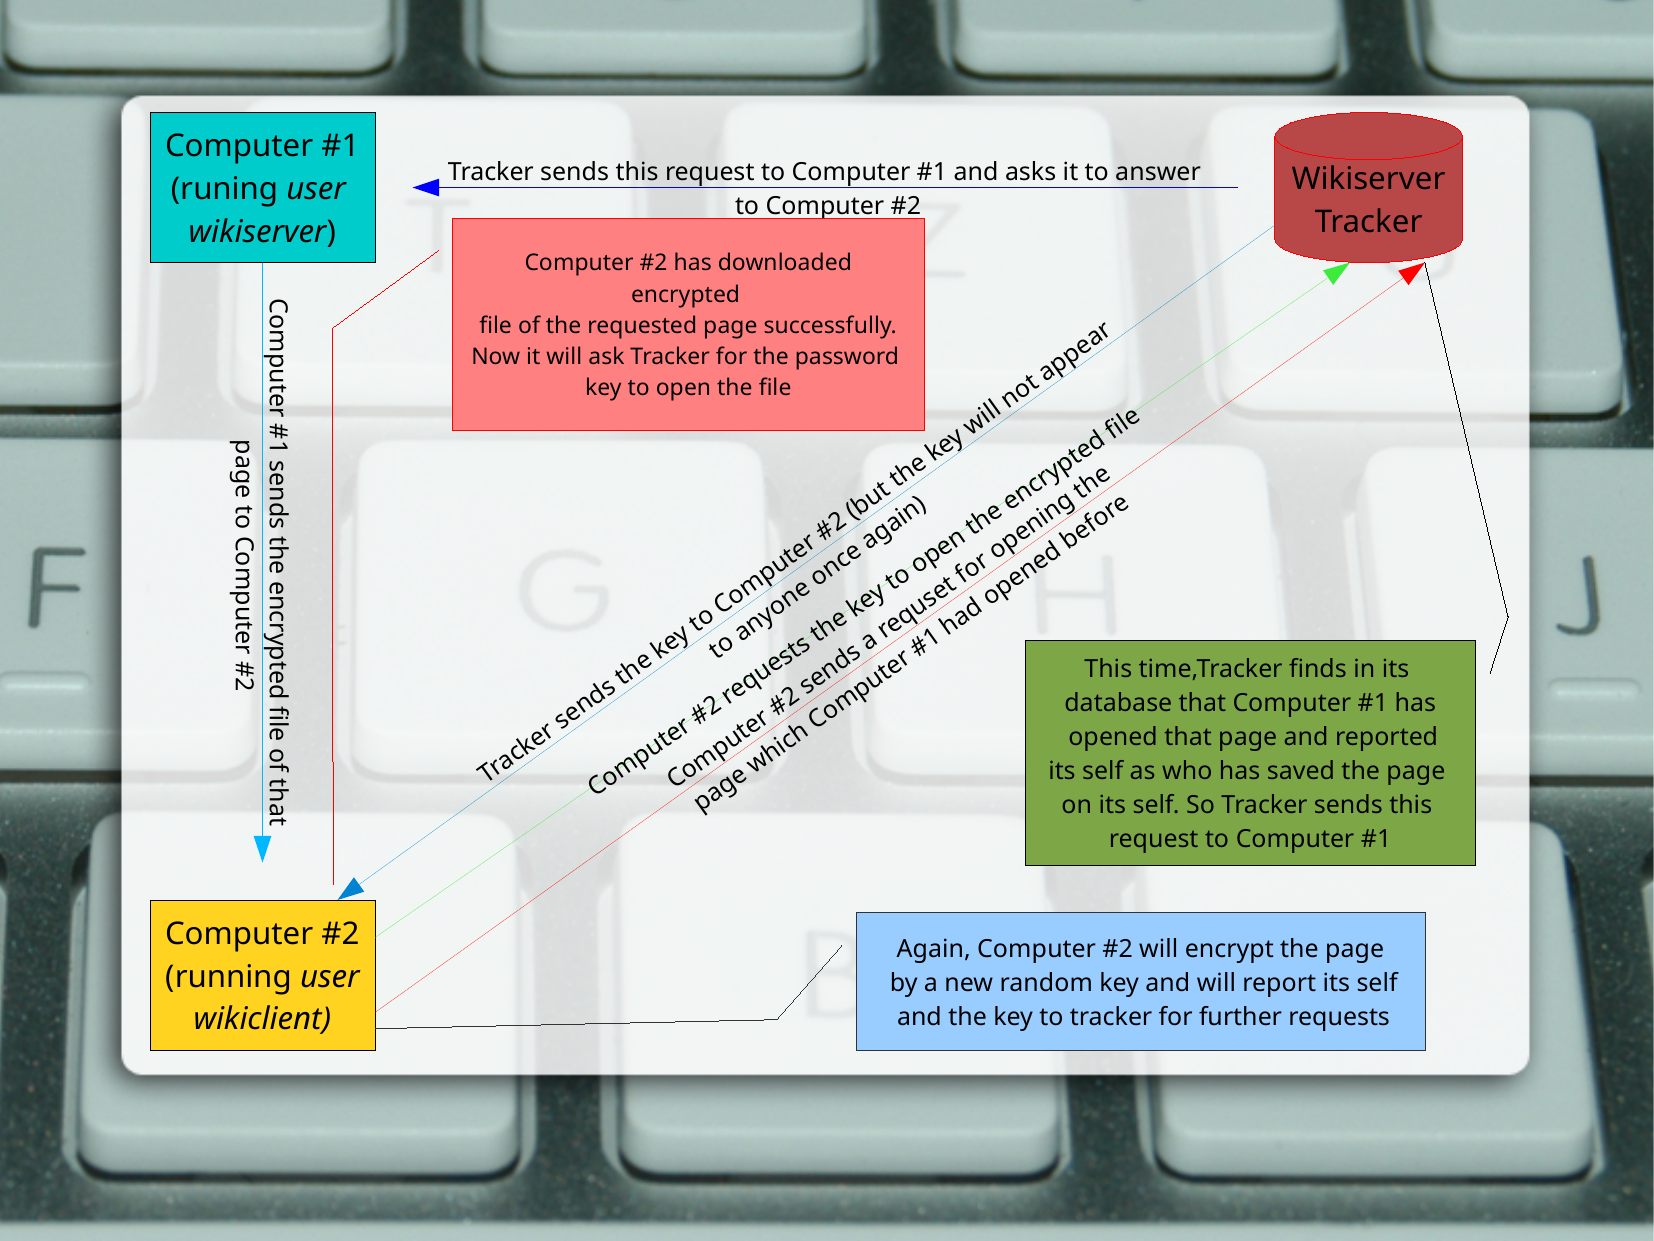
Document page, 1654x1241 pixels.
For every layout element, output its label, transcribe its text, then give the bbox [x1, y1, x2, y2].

text_box Computer #1 (runing user wikiserver) [150, 112, 376, 263]
text_box Computer #2 has downloaded encrypted file of the requested page successfully. Now it will ask Tracker for the password key to open the file [453, 218, 925, 431]
picture [0, 0, 1654, 1241]
text_box Again, Computer #2 will encrypt the page by a new random key and will report its self and the key to tracker for further requests [857, 913, 1425, 1050]
text_box This time,Tracker finds in its database that Computer #1 has opened that page and reported its self as who has saved the page on its self. So Tracker sends this request to Computer #1 [1025, 640, 1475, 865]
text_box Wikiserver Tracker [1274, 112, 1463, 263]
text_box Computer #2 (running user wikiclient) [150, 900, 376, 1051]
